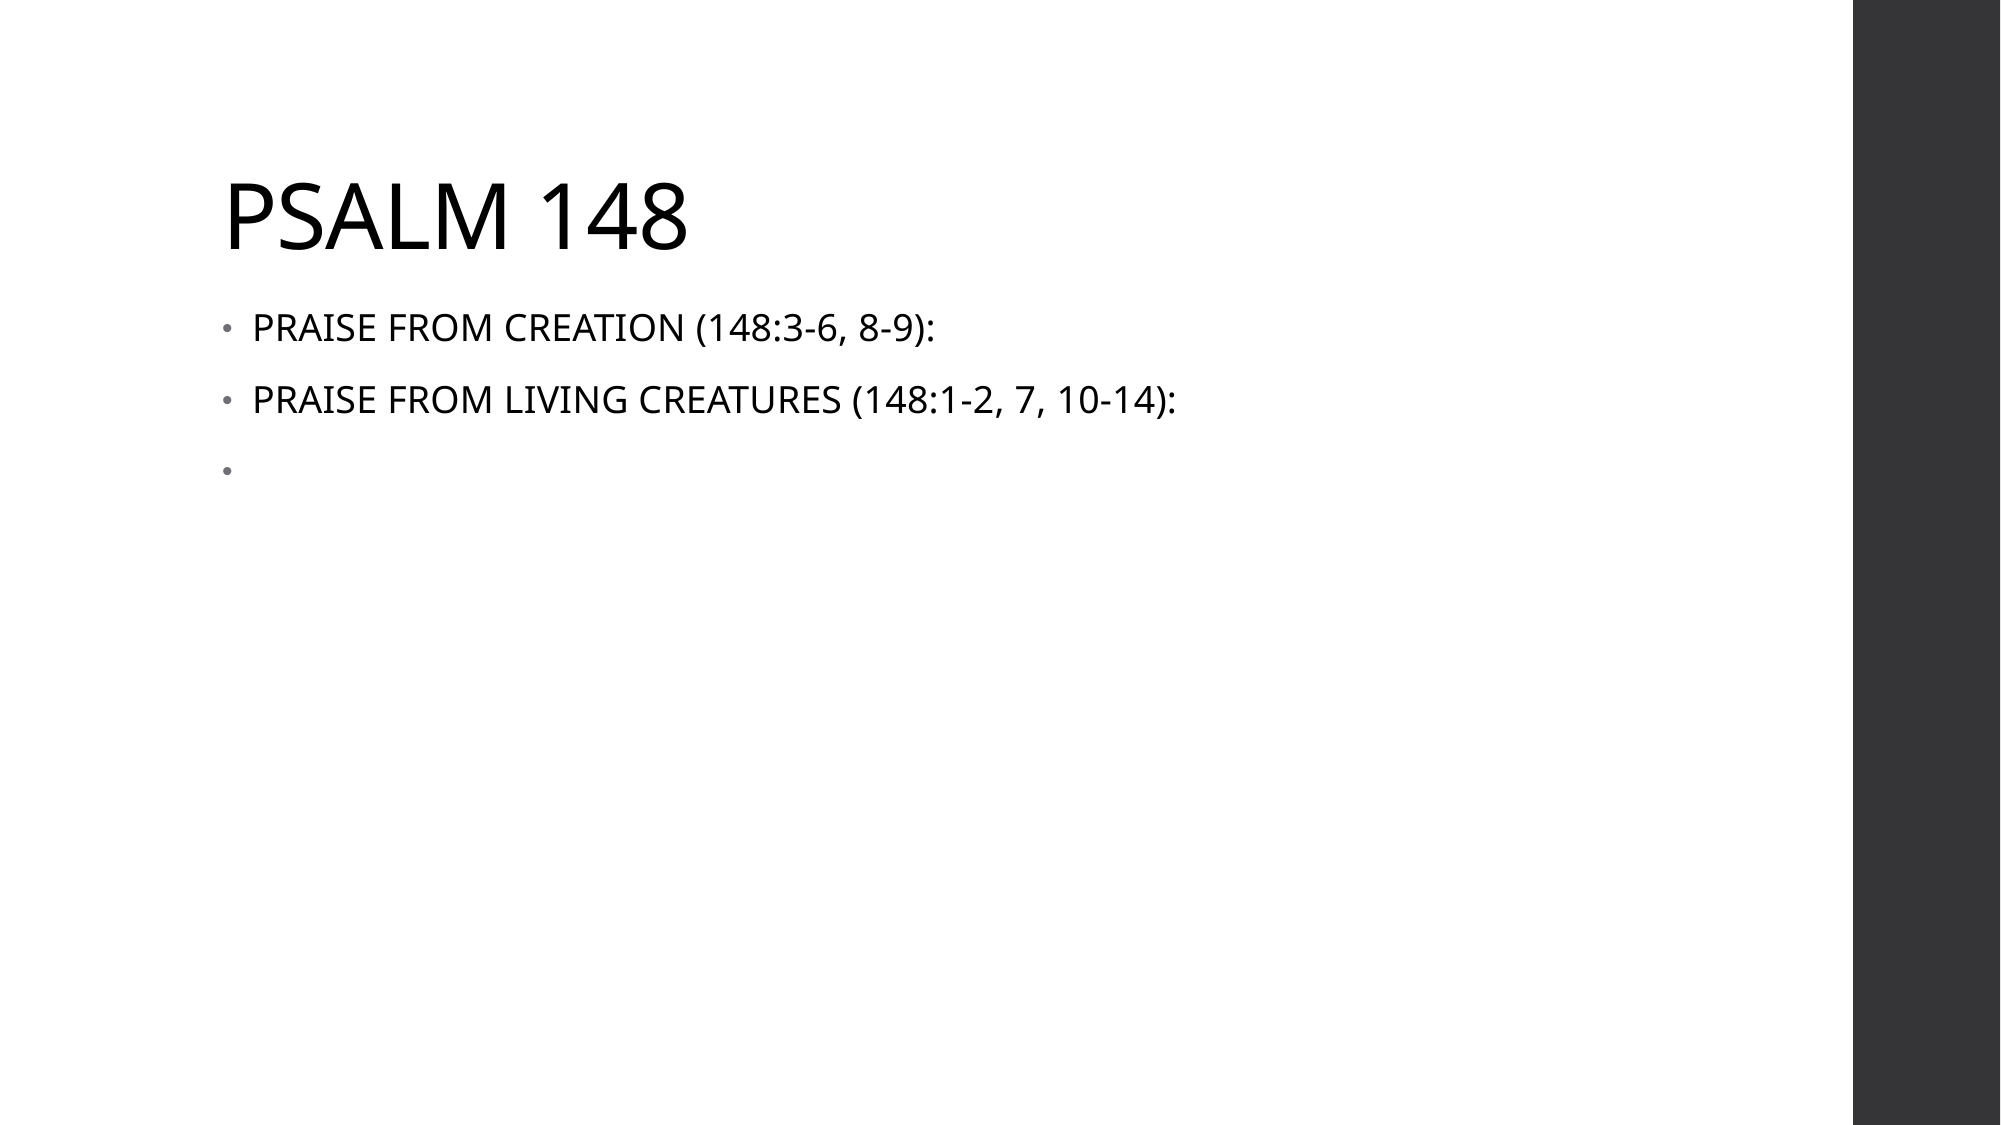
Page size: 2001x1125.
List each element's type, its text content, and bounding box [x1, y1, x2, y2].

title PSALM 148 [206, 60, 1797, 278]
list PRAISE FROM CREATION (148:3-6, 8-9): PRAISE FROM LIVING CREATURES (148:1-2, 7, 10-14): [206, 299, 1617, 1014]
